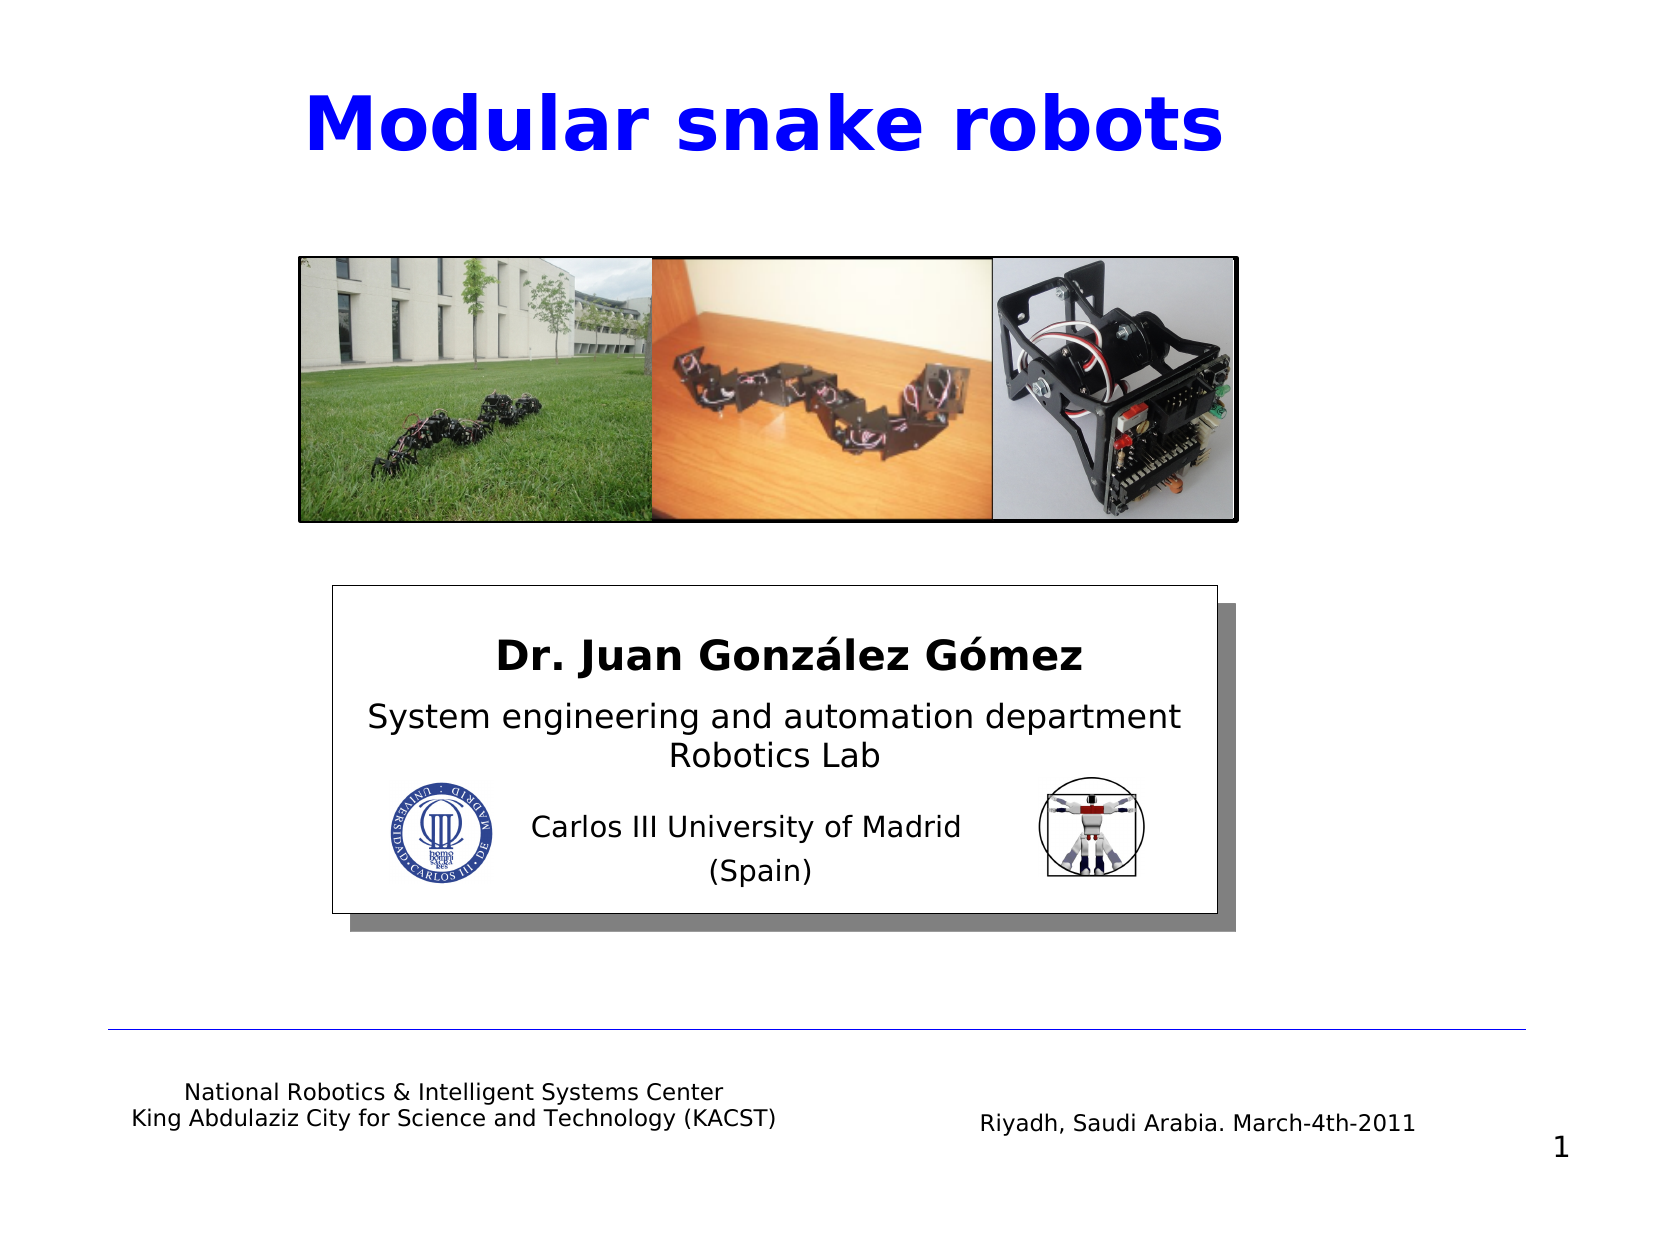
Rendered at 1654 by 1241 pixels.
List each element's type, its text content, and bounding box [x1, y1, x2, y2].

text_box Dr. Juan González Gómez [480, 624, 1099, 690]
text_box Riyadh, Saudi Arabia. March-4th-2011 [907, 1102, 1490, 1145]
text_box [332, 585, 1218, 914]
text_box Carlos III University of Madrid [516, 803, 978, 856]
text_box National Robotics & Intelligent Systems Center King Abdulaziz City for Science and Technology (KACST) [109, 1071, 800, 1157]
picture [1038, 777, 1145, 877]
picture [389, 780, 494, 884]
text_box System engineering and automation department Robotics Lab [352, 690, 1198, 783]
picture [300, 258, 1233, 521]
text_box Modular snake robots [288, 73, 1241, 176]
text_box (Spain) [693, 847, 828, 901]
